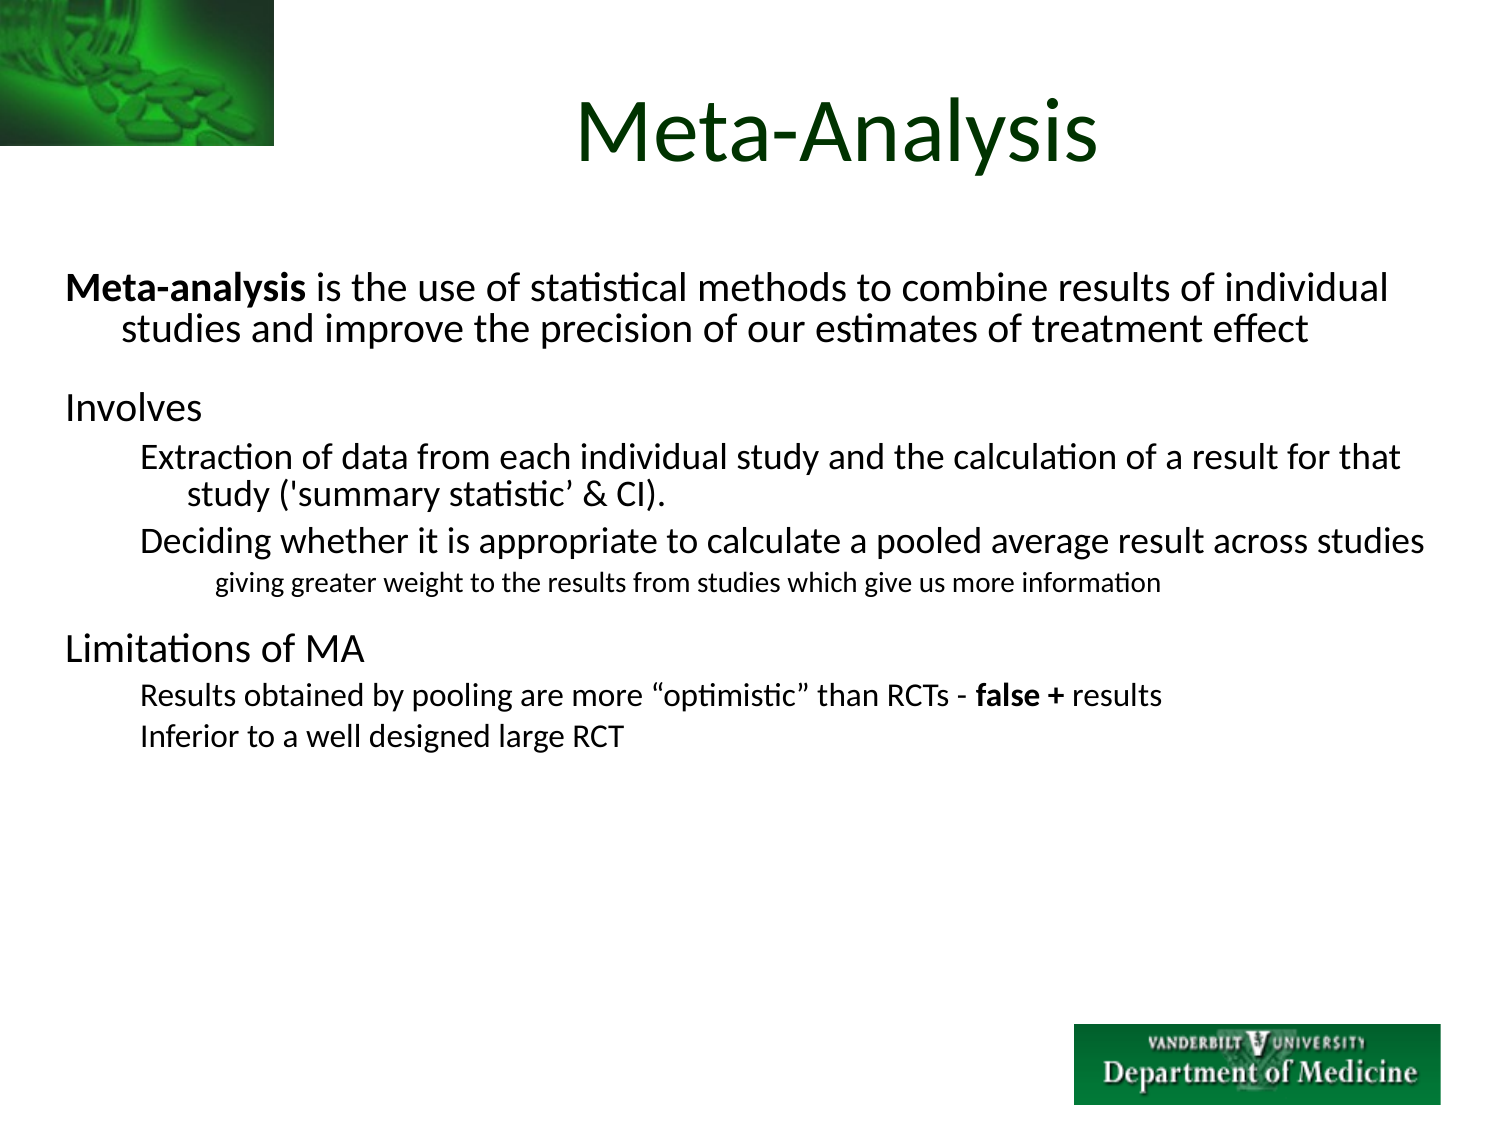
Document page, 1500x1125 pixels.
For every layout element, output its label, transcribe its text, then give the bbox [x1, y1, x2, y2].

list Meta-analysis is the use of statistical methods to combine results of individual studies and improve the precision of our estimates of treatment effect Involves Extraction of data from each individual study and the calculation of a result for that study ('summary statistic’ & CI). Deciding whether it is appropriate to calculate a pooled average result across studies giving greater weight to the results from studies which give us more information Limitations of MA Results obtained by pooling are more “optimistic” than RCTs - false + results Inferior to a well designed large RCT [50, 262, 1450, 1125]
title Meta-Analysis [224, 45, 1450, 233]
picture [0, 0, 274, 146]
